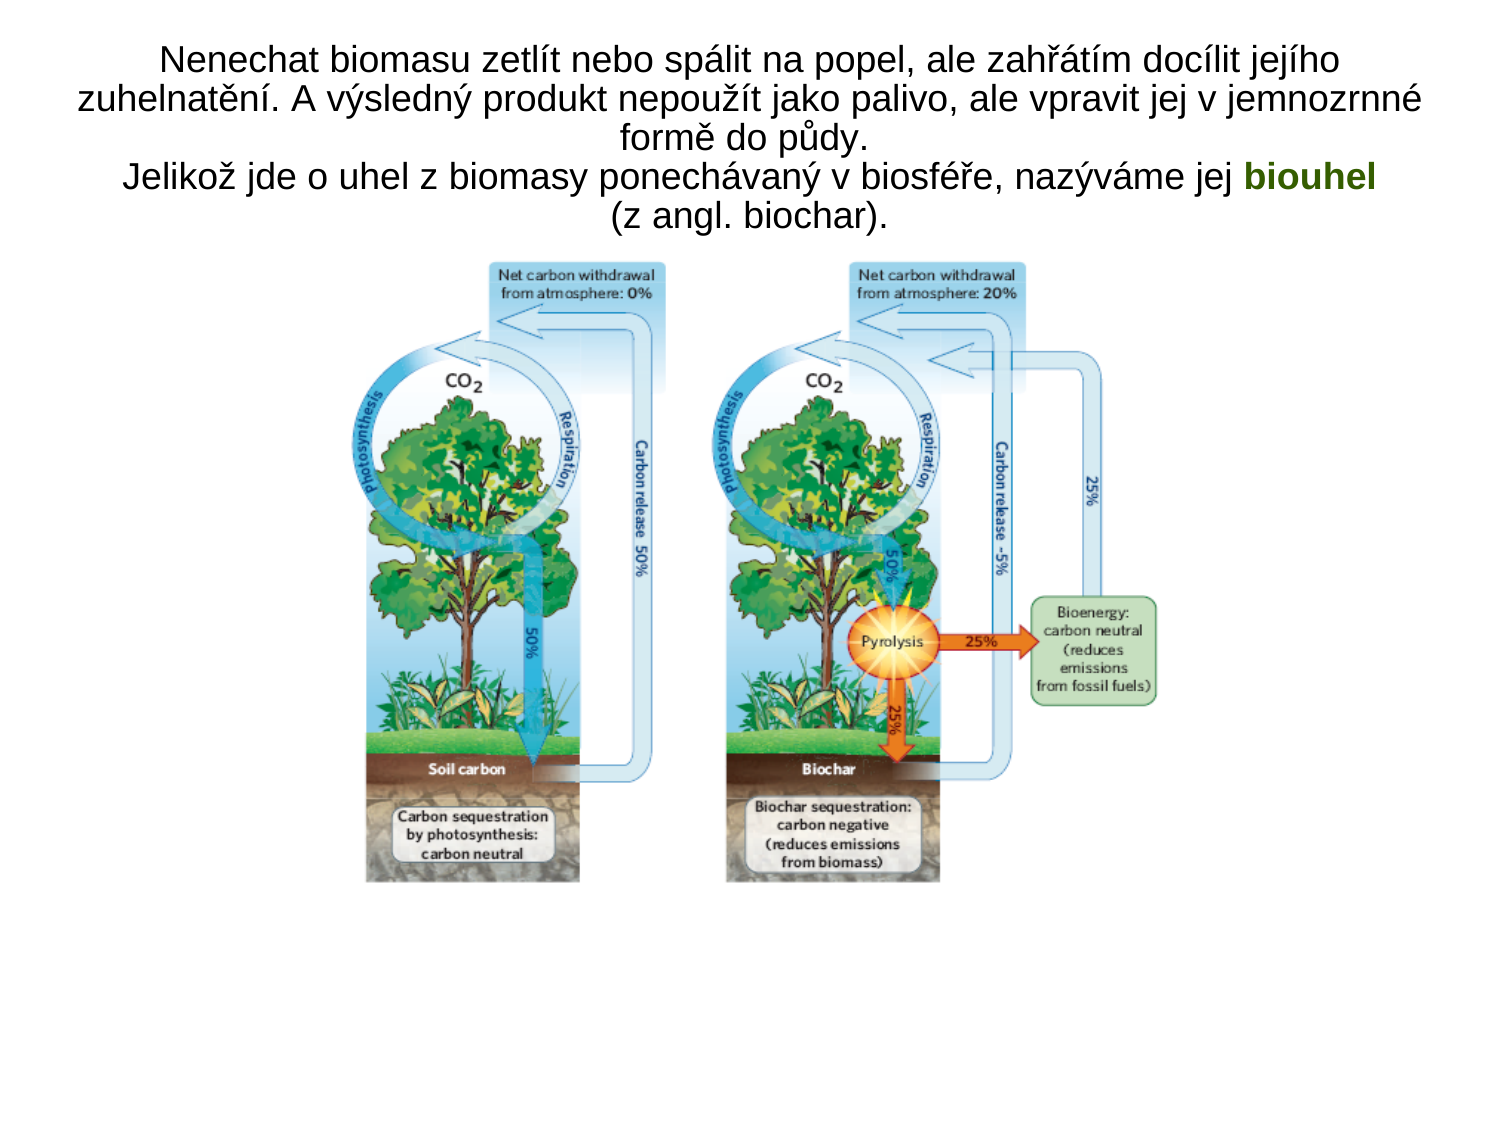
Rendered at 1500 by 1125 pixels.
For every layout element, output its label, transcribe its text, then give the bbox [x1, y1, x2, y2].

title Nenechat biomasu zetlít nebo spálit na popel, ale zahřátím docílit jejího zuhelnatění. A výsledný produkt nepoužít jako palivo, ale vpravit jej v jemnozrnné formě do půdy. Jelikož jde o uhel z biomasy ponechávaný v biosféře, nazýváme jej biouhel (z angl. biochar). [75, 21, 1425, 257]
picture [328, 257, 1172, 889]
